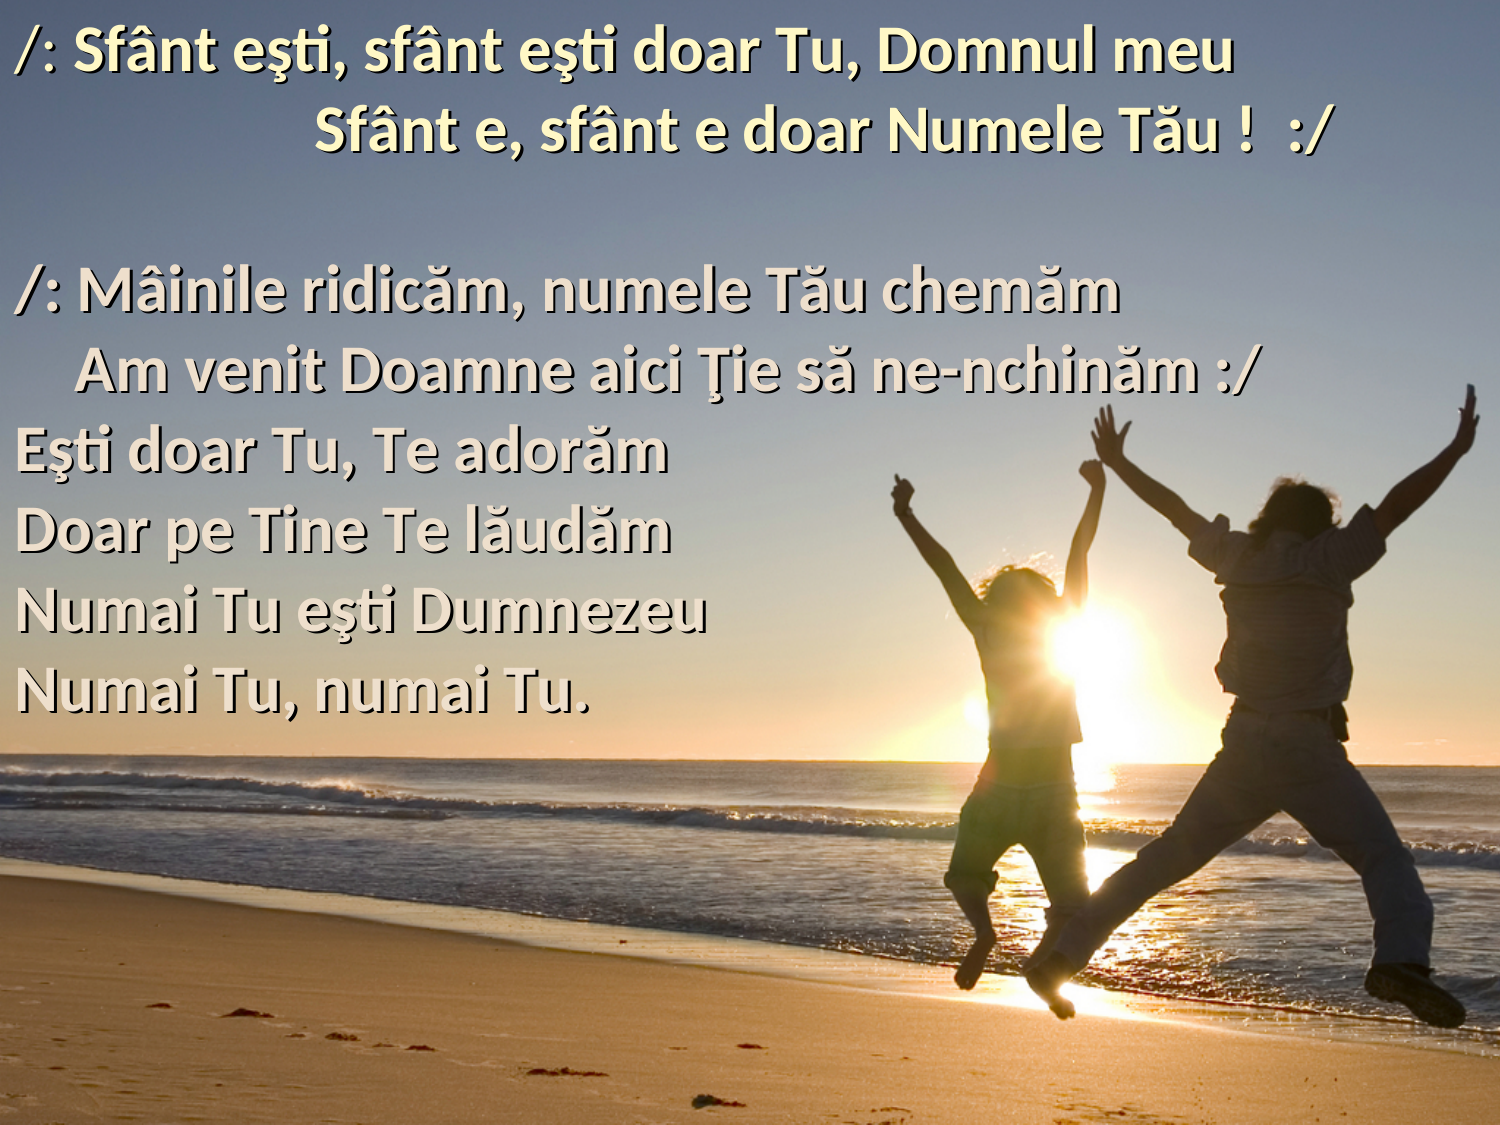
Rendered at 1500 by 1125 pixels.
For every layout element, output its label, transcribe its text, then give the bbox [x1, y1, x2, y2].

picture [0, 0, 1500, 1125]
text_box /: Sfânt eşti, sfânt eşti doar Tu, Domnul meu Sfânt e, sfânt e doar Numele Tău ! :/ /: Mâinile ridicăm, numele Tău chemăm Am venit Doamne aici Ţie să ne-nchinăm :/ Eşti doar Tu, Te adorăm Doar pe Tine Te lăudăm Numai Tu eşti Dumnezeu Numai Tu, numai Tu. [0, 0, 1388, 732]
